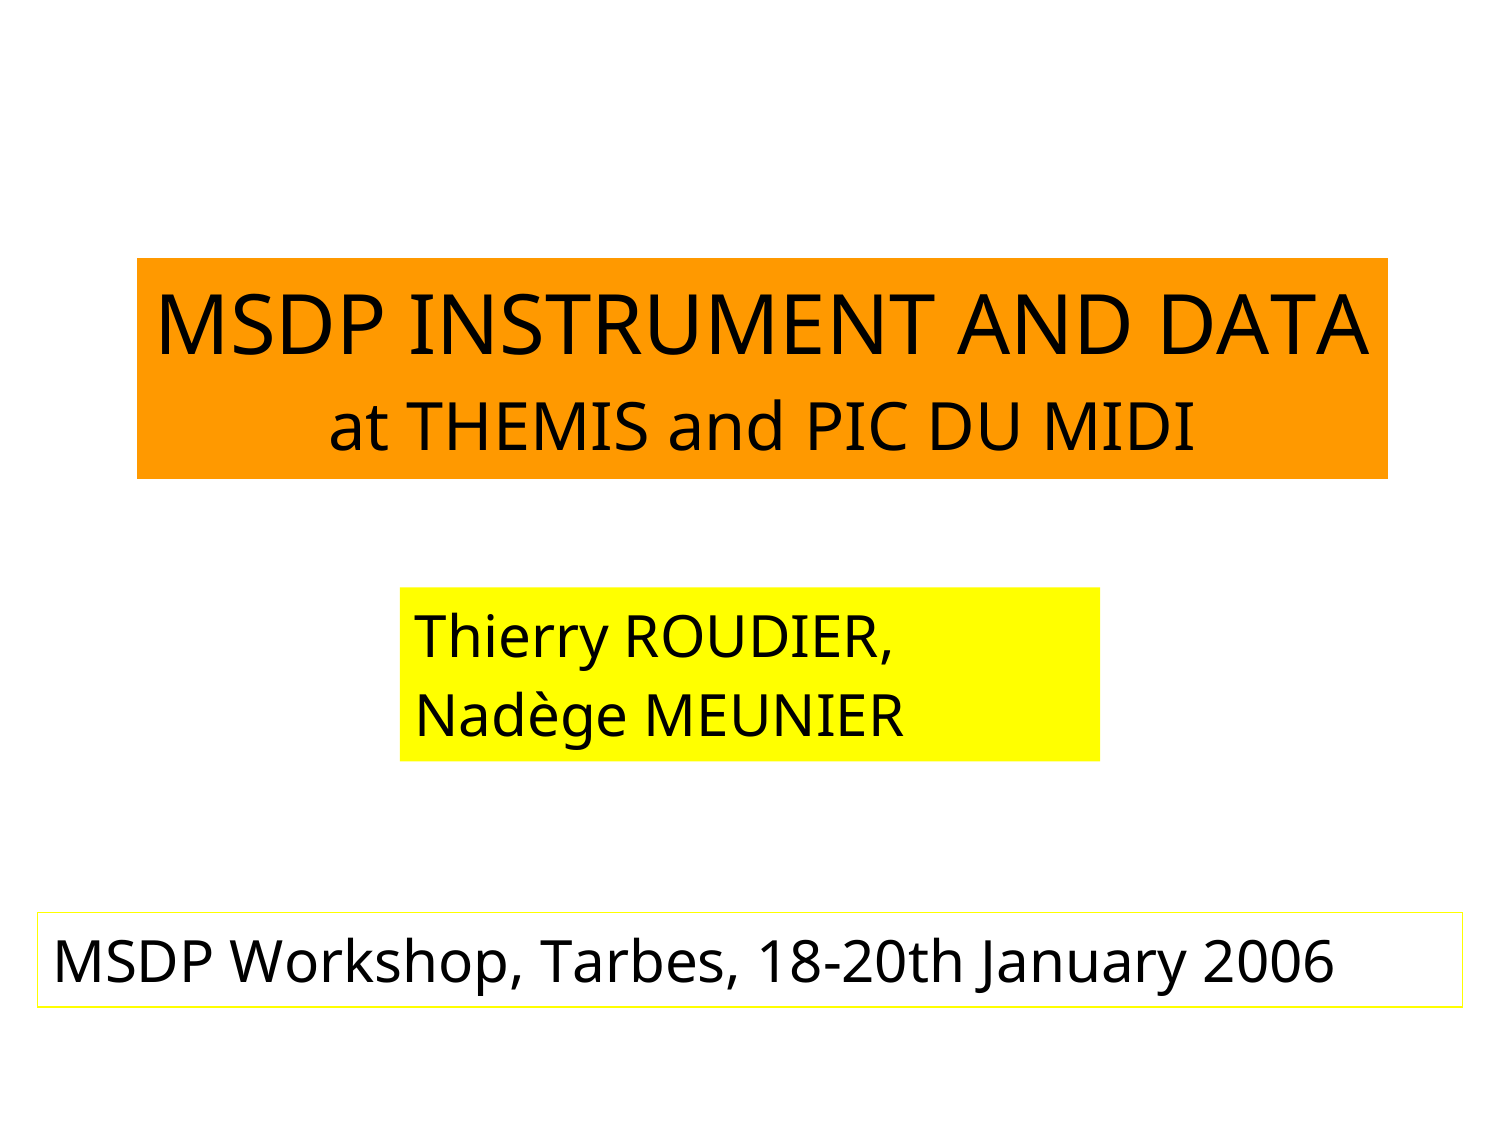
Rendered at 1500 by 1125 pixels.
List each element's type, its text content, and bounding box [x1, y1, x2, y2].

text_box Thierry ROUDIER, Nadège MEUNIER [399, 587, 1101, 762]
text_box MSDP Workshop, Tarbes, 18-20th January 2006 [37, 912, 1463, 1008]
text_box MSDP INSTRUMENT AND DATA at THEMIS and PIC DU MIDI [137, 258, 1388, 479]
